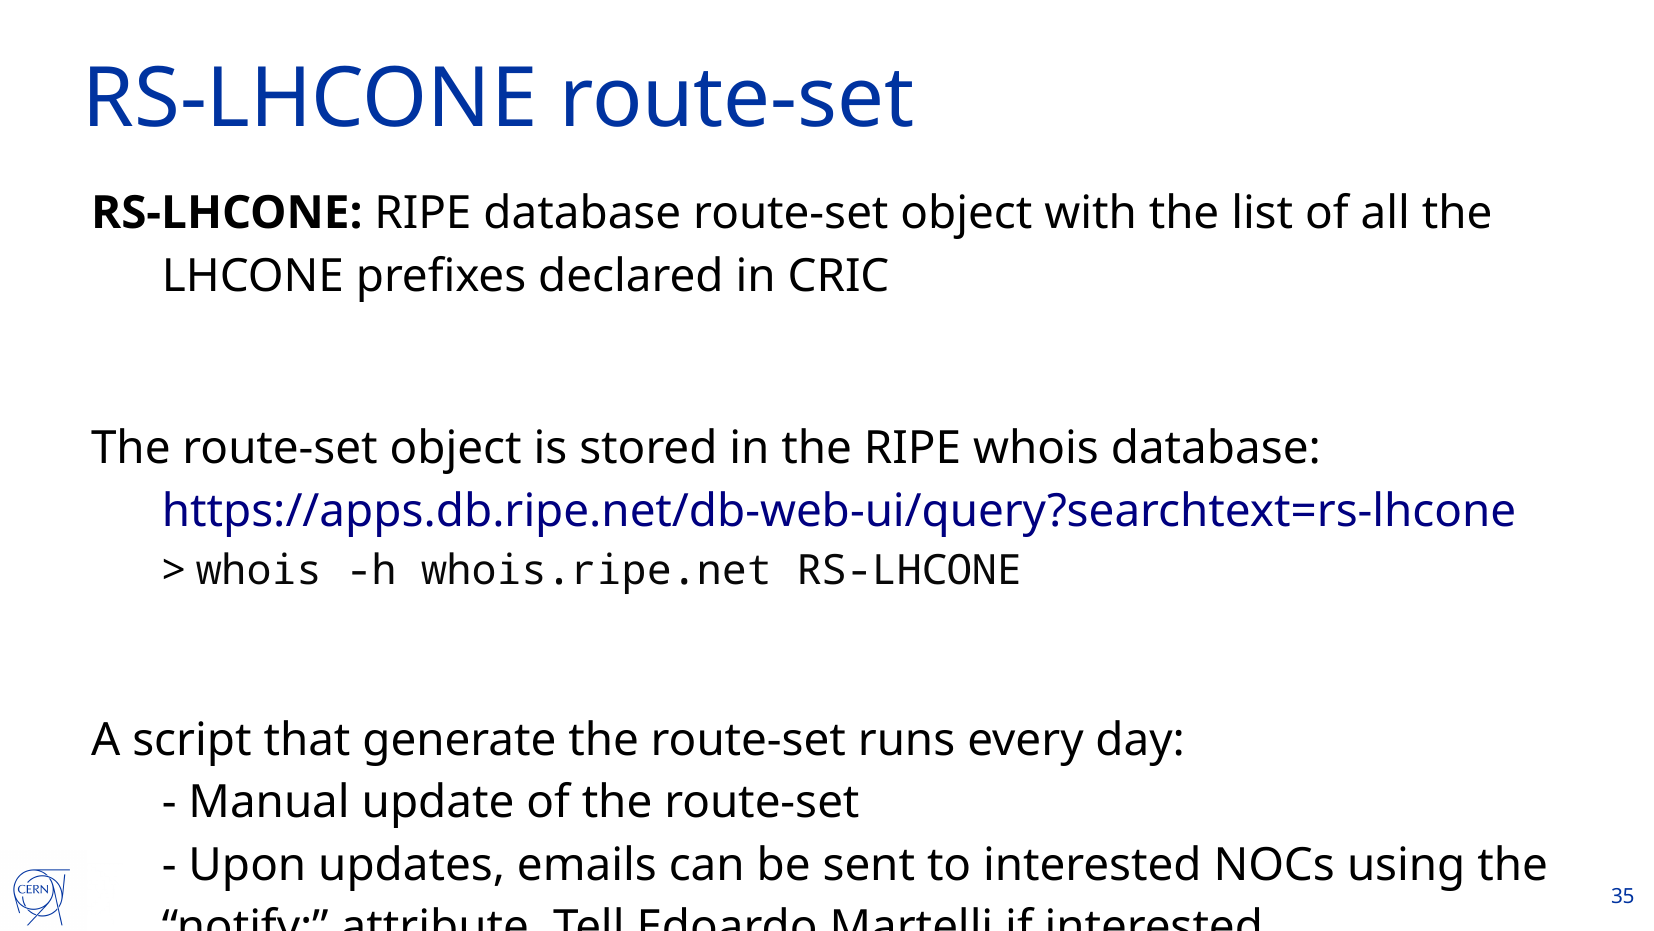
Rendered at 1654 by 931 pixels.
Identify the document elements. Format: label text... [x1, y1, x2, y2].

text_box RS-LHCONE: RIPE database route-set object with the list of all the LHCONE prefixes declared in CRIC The route-set object is stored in the RIPE whois database: https://apps.db.ripe.net/db-web-ui/query?searchtext=rs-lhcone > whois -h whois.ripe.net RS-LHCONE A script that generate the route-set runs every day: - Manual update of the route-set - Upon updates, emails can be sent to interested NOCs using the “notify:” attribute. Tell Edoardo Martelli if interested [76, 172, 1601, 931]
picture [0, 850, 76, 931]
title RS-LHCONE route-set [82, 37, 1571, 172]
